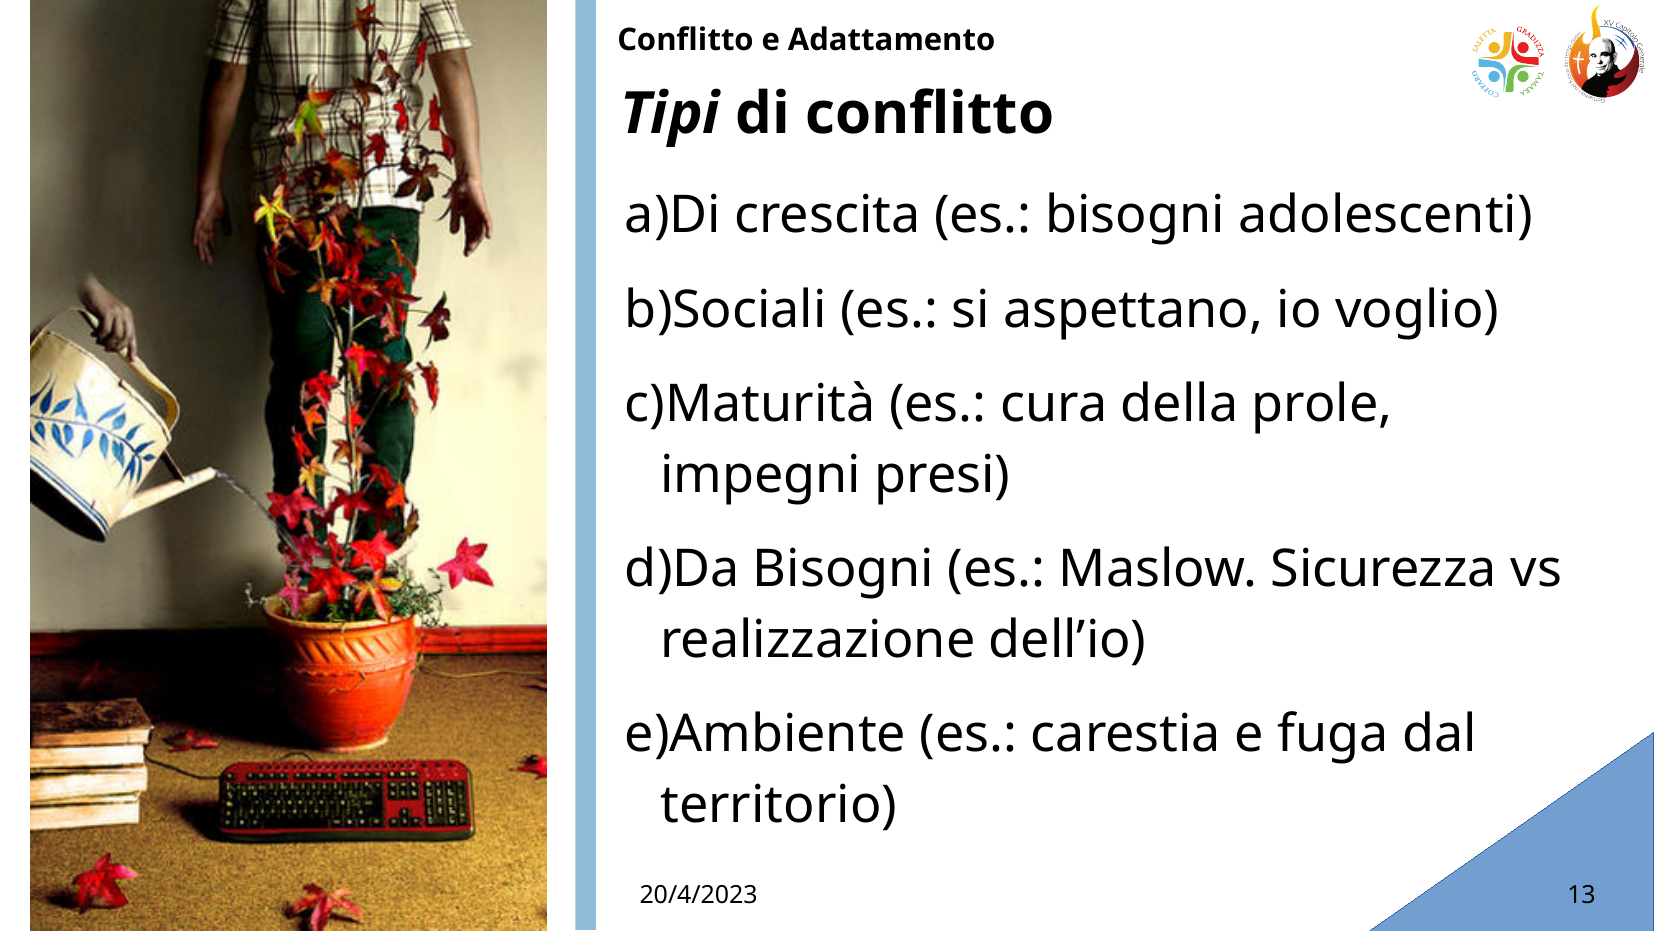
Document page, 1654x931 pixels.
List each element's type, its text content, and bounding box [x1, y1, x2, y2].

picture [30, 0, 547, 931]
text_box Conflitto e Adattamento [602, 9, 1335, 63]
title Tipi di conflitto [620, 70, 1617, 142]
subtitle Di crescita (es.: bisogni adolescenti) Sociali (es.: si aspettano, io voglio) Maturità (es.: cura della prole, impegni presi) Da Bisogni (es.: Maslow. Sicurezza vs realizzazione dell’io) Ambiente (es.: carestia e fuga dal territorio) [624, 177, 1602, 873]
picture [1563, 4, 1646, 103]
